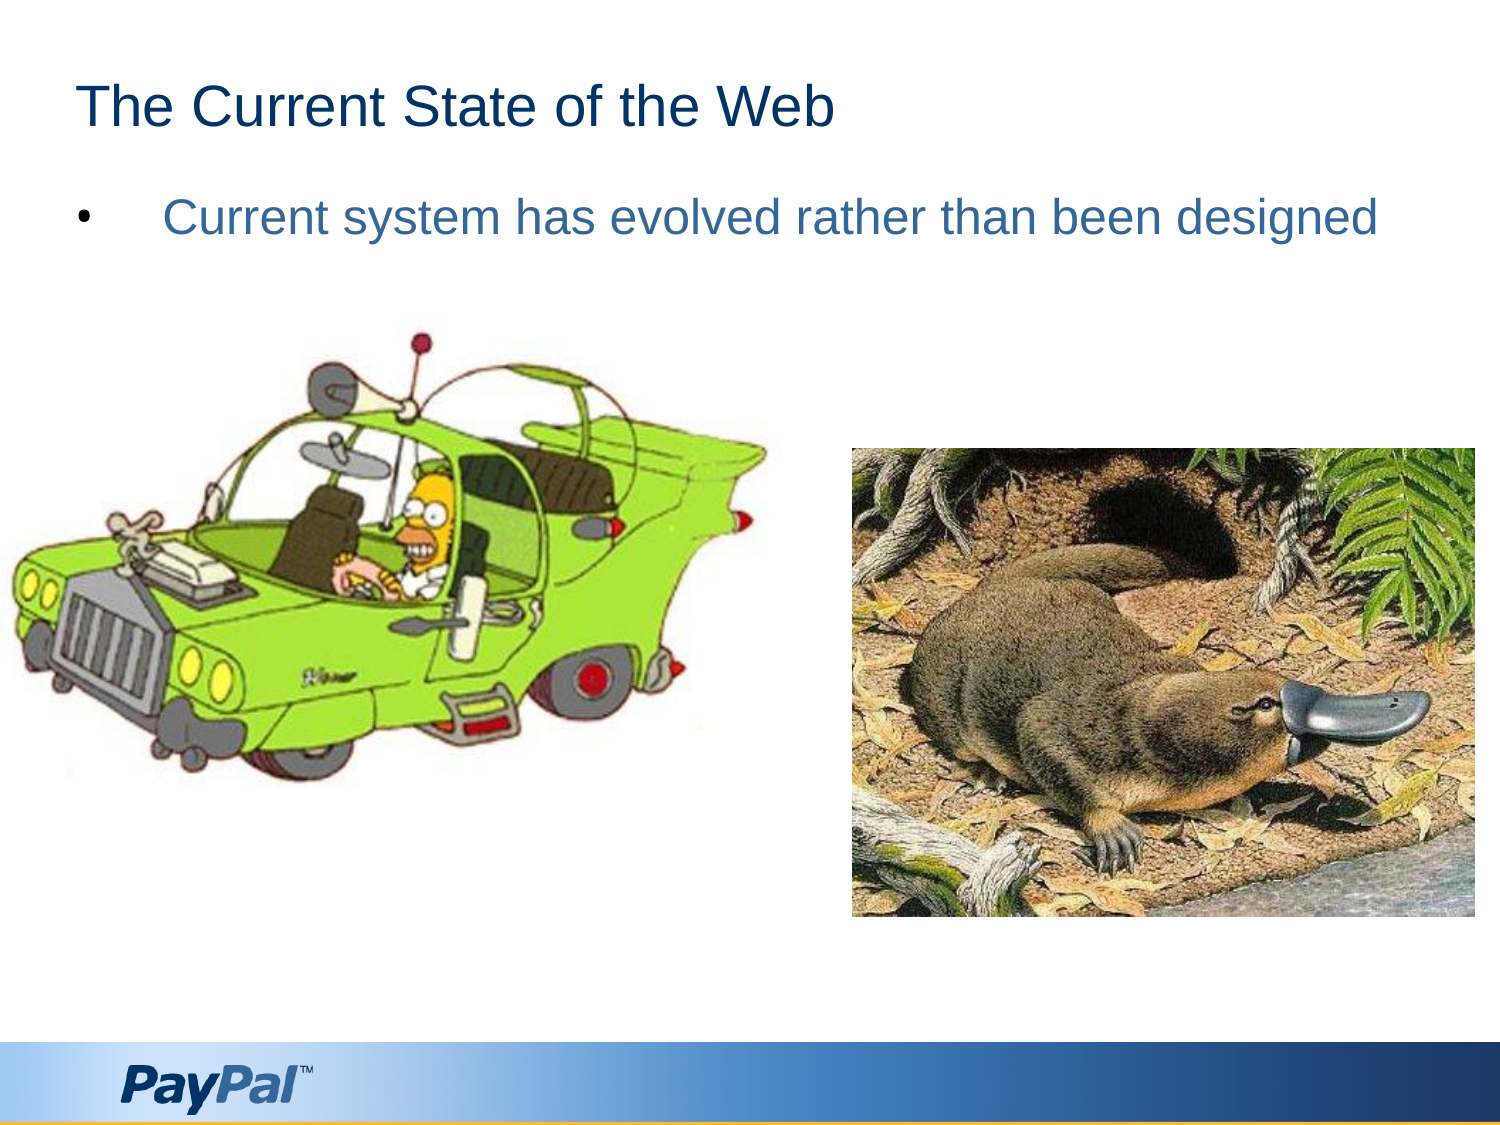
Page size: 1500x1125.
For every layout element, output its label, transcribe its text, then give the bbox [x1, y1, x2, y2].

picture [852, 448, 1475, 917]
picture [0, 313, 790, 789]
title The Current State of the Web [75, 51, 1425, 147]
list Current system has evolved rather than been designed [74, 177, 1425, 374]
